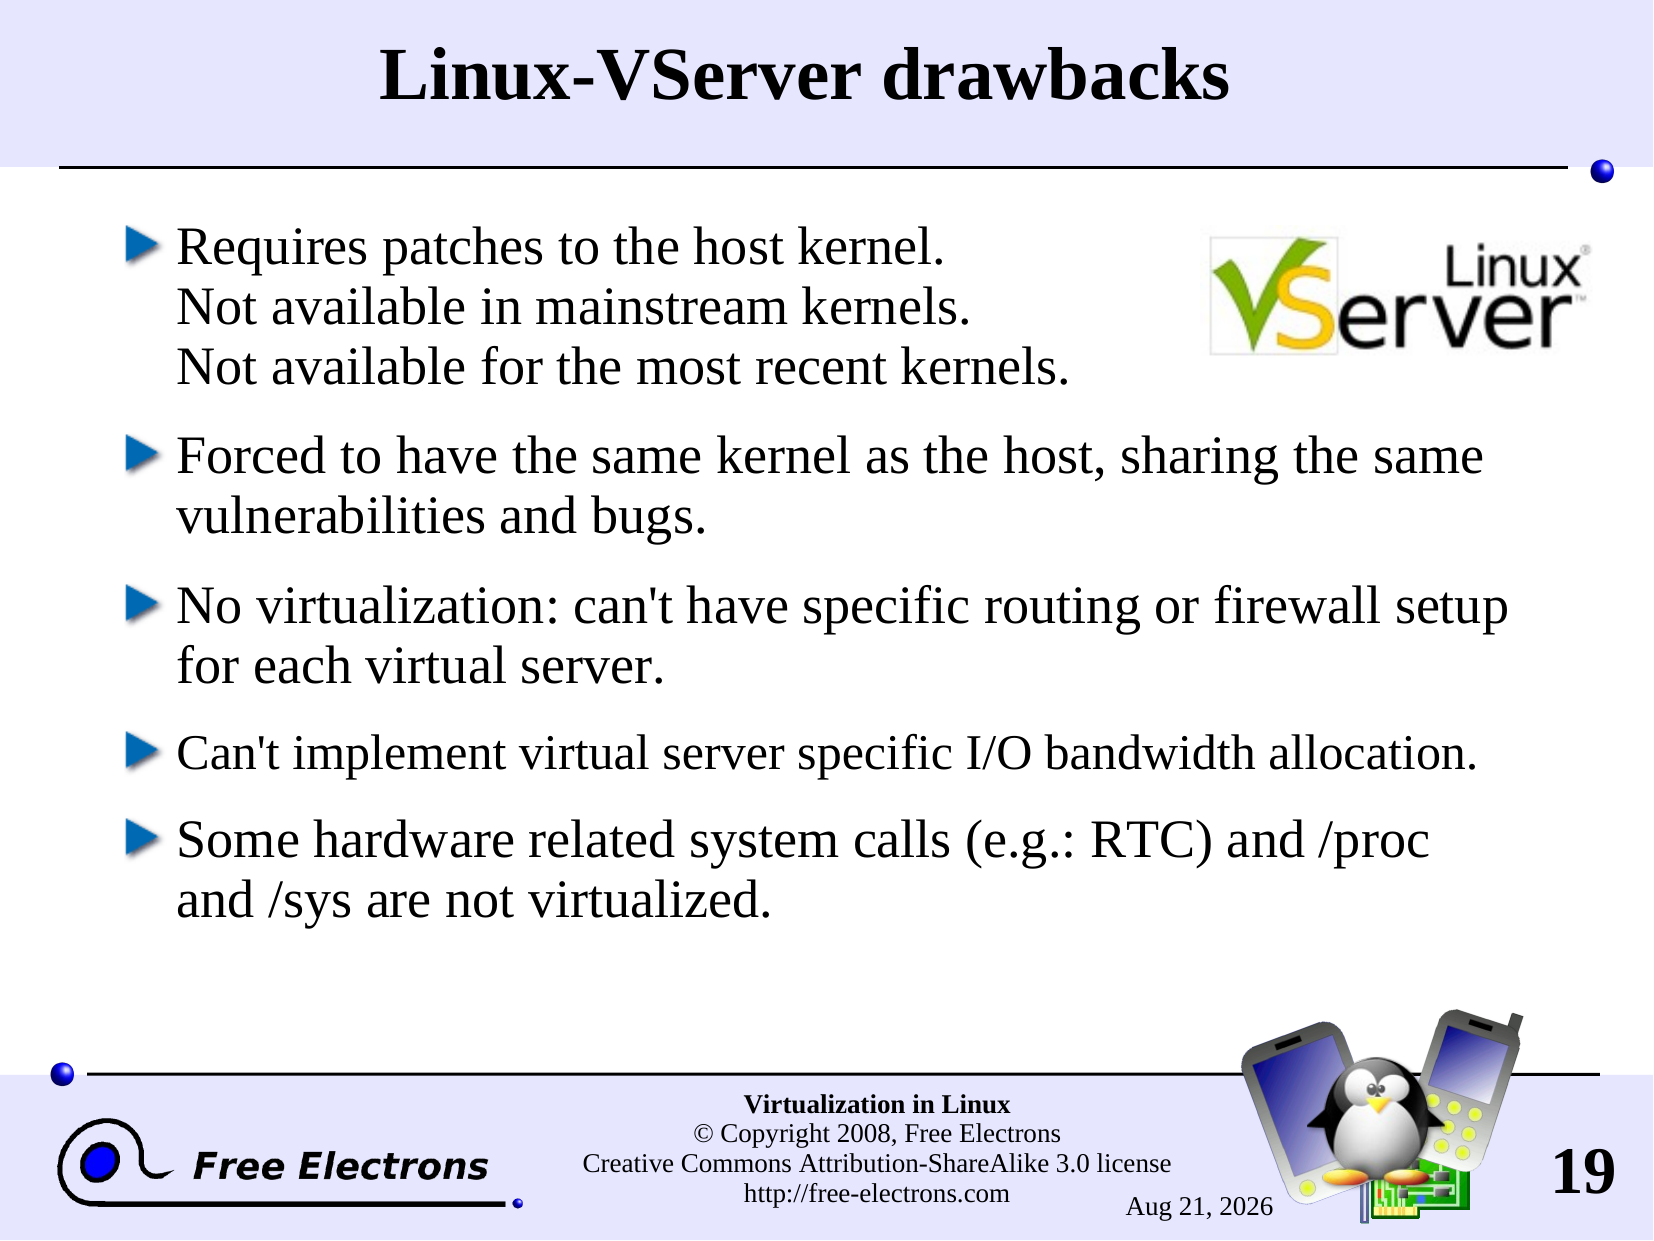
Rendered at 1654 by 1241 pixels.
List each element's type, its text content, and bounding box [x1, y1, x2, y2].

list Requires patches to the host kernel. Not available in mainstream kernels. Not available for the most recent kernels. Forced to have the same kernel as the host, sharing the same vulnerabilities and bugs. No virtualization: can't have specific routing or firewall setup for each virtual server. Can't implement virtual server specific I/O bandwidth allocation. Some hardware related system calls (e.g.: RTC) and /proc and /sys are not virtualized. [105, 216, 1518, 1066]
picture [1200, 225, 1601, 367]
title Linux-VServer drawbacks [60, 25, 1551, 124]
picture [50, 1107, 527, 1216]
picture [1231, 1007, 1538, 1241]
